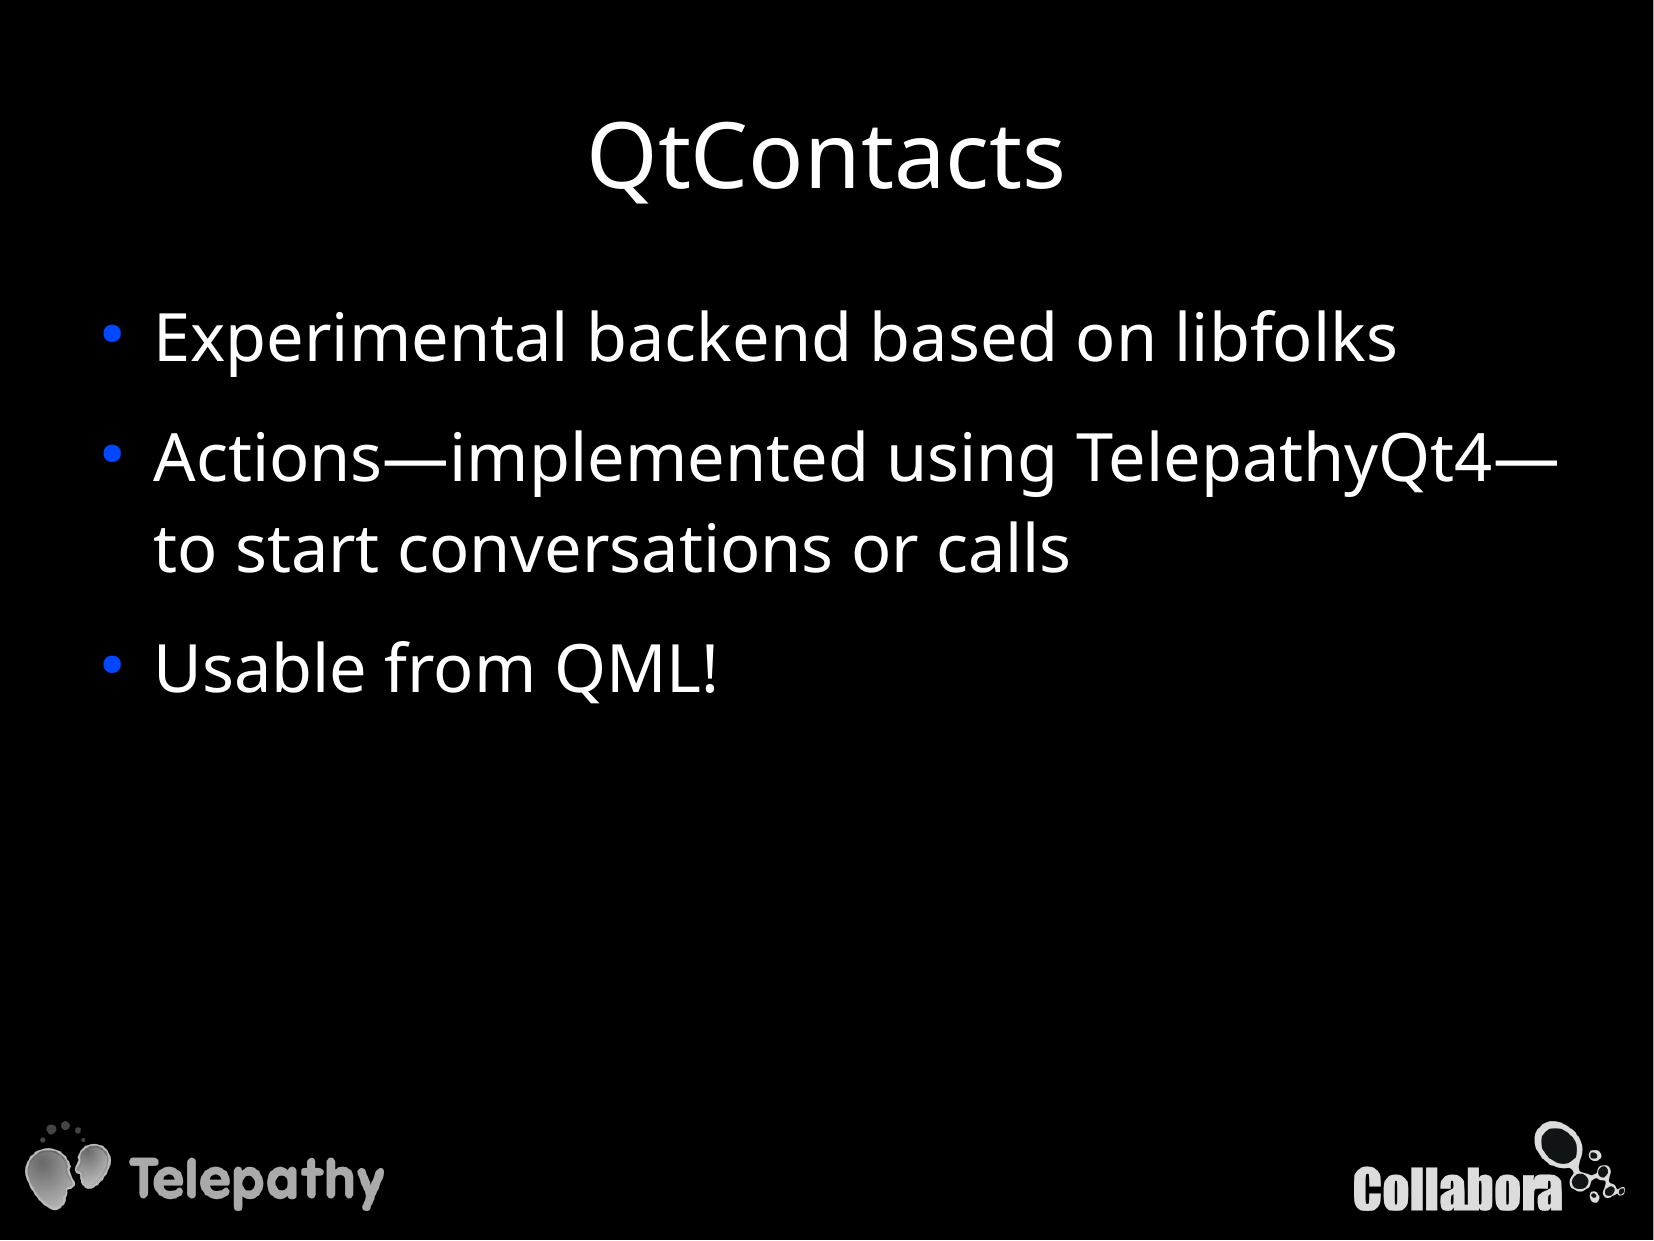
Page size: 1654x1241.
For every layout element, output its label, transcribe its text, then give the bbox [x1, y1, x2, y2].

picture [1354, 1121, 1625, 1211]
list Experimental backend based on libfolks Actions—implemented using TelepathyQt4—to start conversations or calls Usable from QML! [82, 290, 1571, 1109]
picture [25, 1121, 384, 1211]
title QtContacts [82, 49, 1571, 257]
